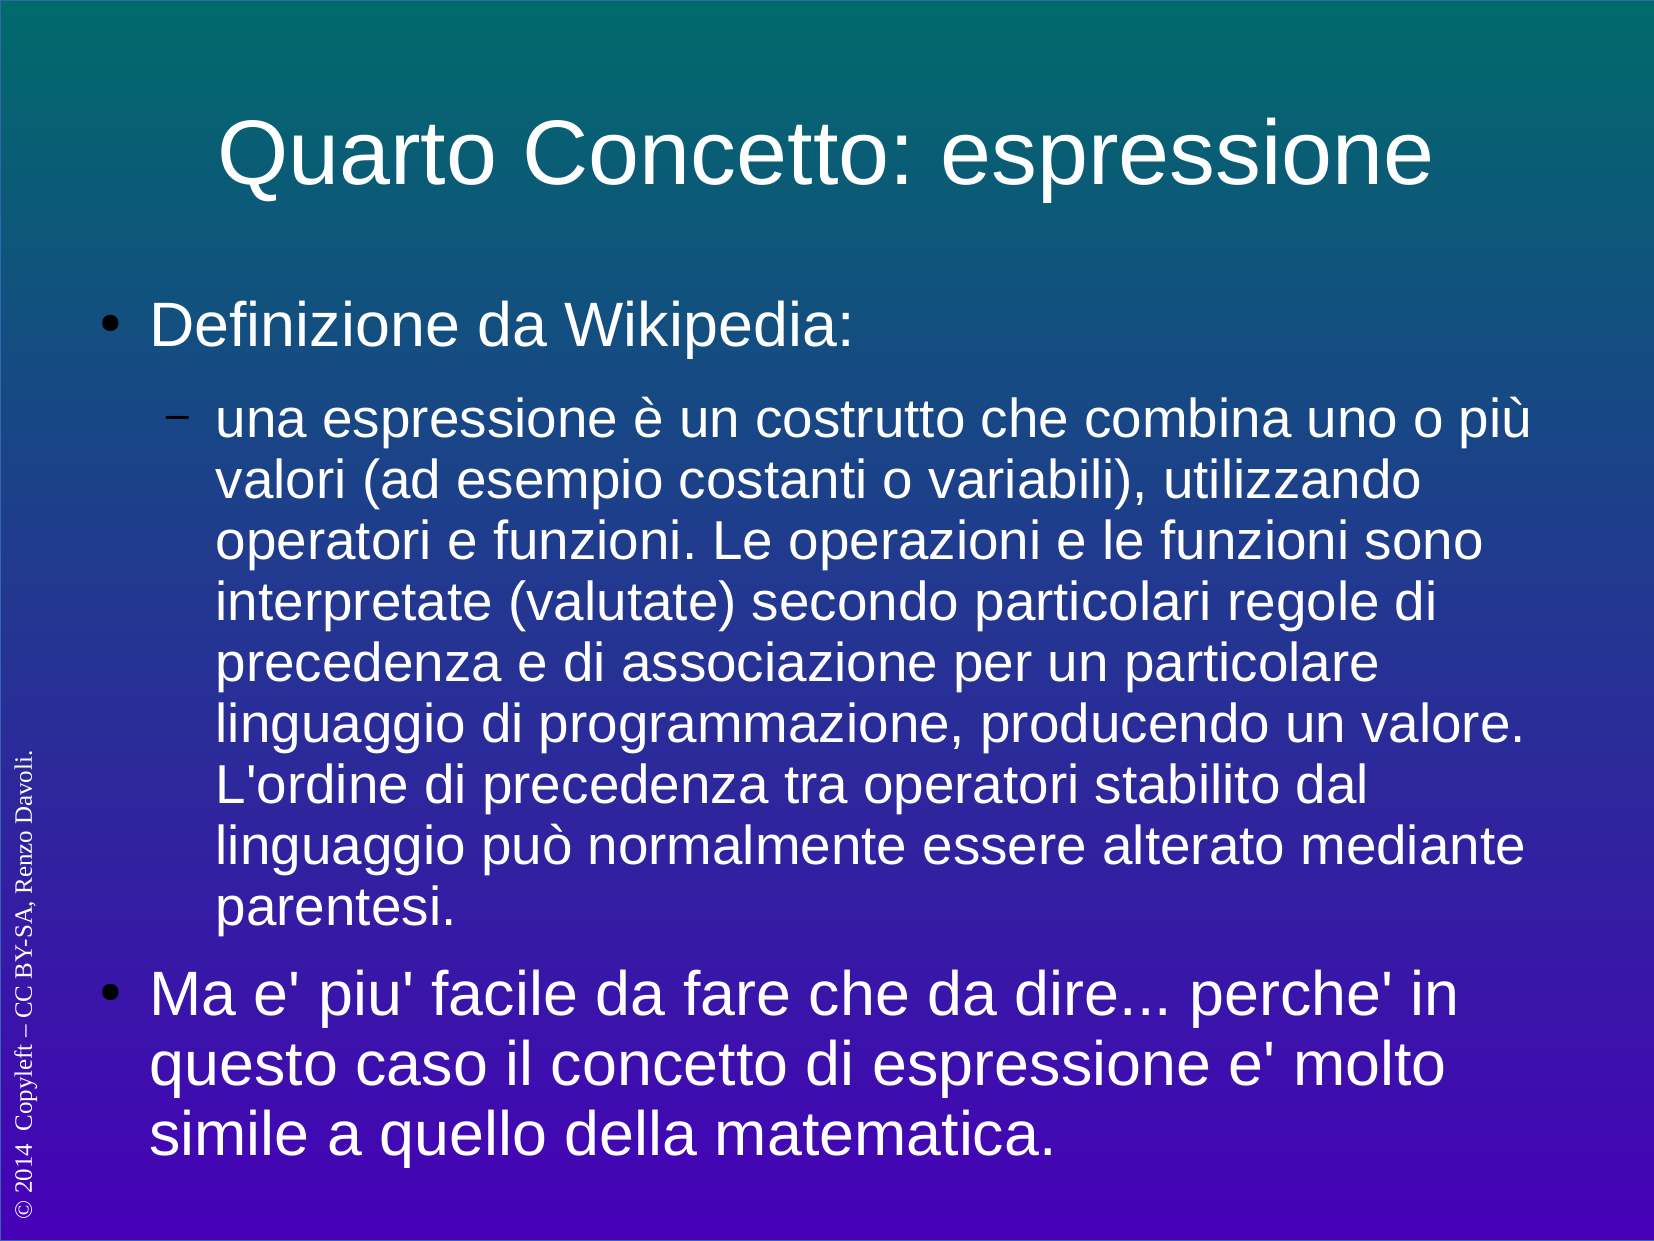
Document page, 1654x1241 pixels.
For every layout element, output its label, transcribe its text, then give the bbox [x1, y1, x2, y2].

list Definizione da Wikipedia: una espressione è un costrutto che combina uno o più valori (ad esempio costanti o variabili), utilizzando operatori e funzioni. Le operazioni e le funzioni sono interpretate (valutate) secondo particolari regole di precedenza e di associazione per un particolare linguaggio di programmazione, producendo un valore. L'ordine di precedenza tra operatori stabilito dal linguaggio può normalmente essere alterato mediante parentesi. Ma e' piu' facile da fare che da dire... perche' in questo caso il concetto di espressione e' molto simile a quello della matematica. [82, 290, 1571, 1171]
title Quarto Concetto: espressione [82, 49, 1571, 257]
